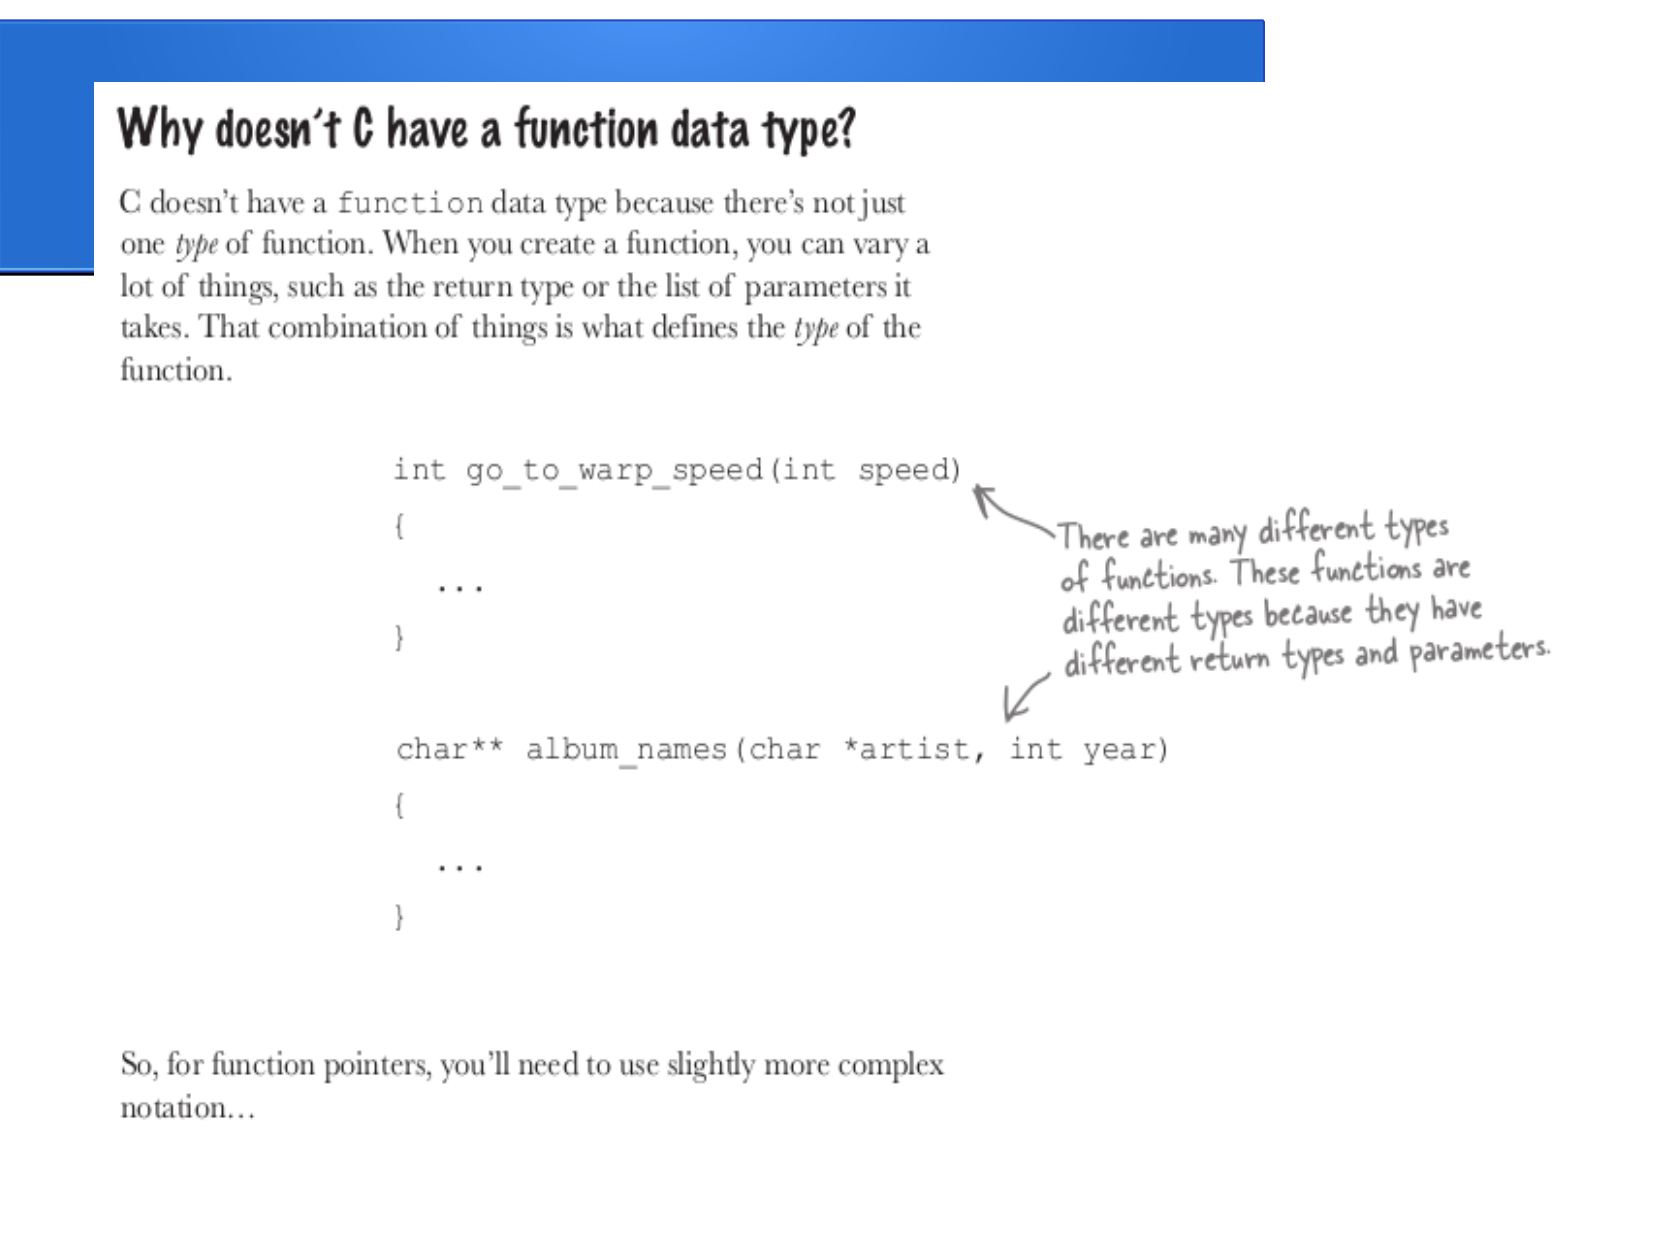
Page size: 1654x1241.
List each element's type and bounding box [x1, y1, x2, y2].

picture [94, 82, 1583, 1146]
